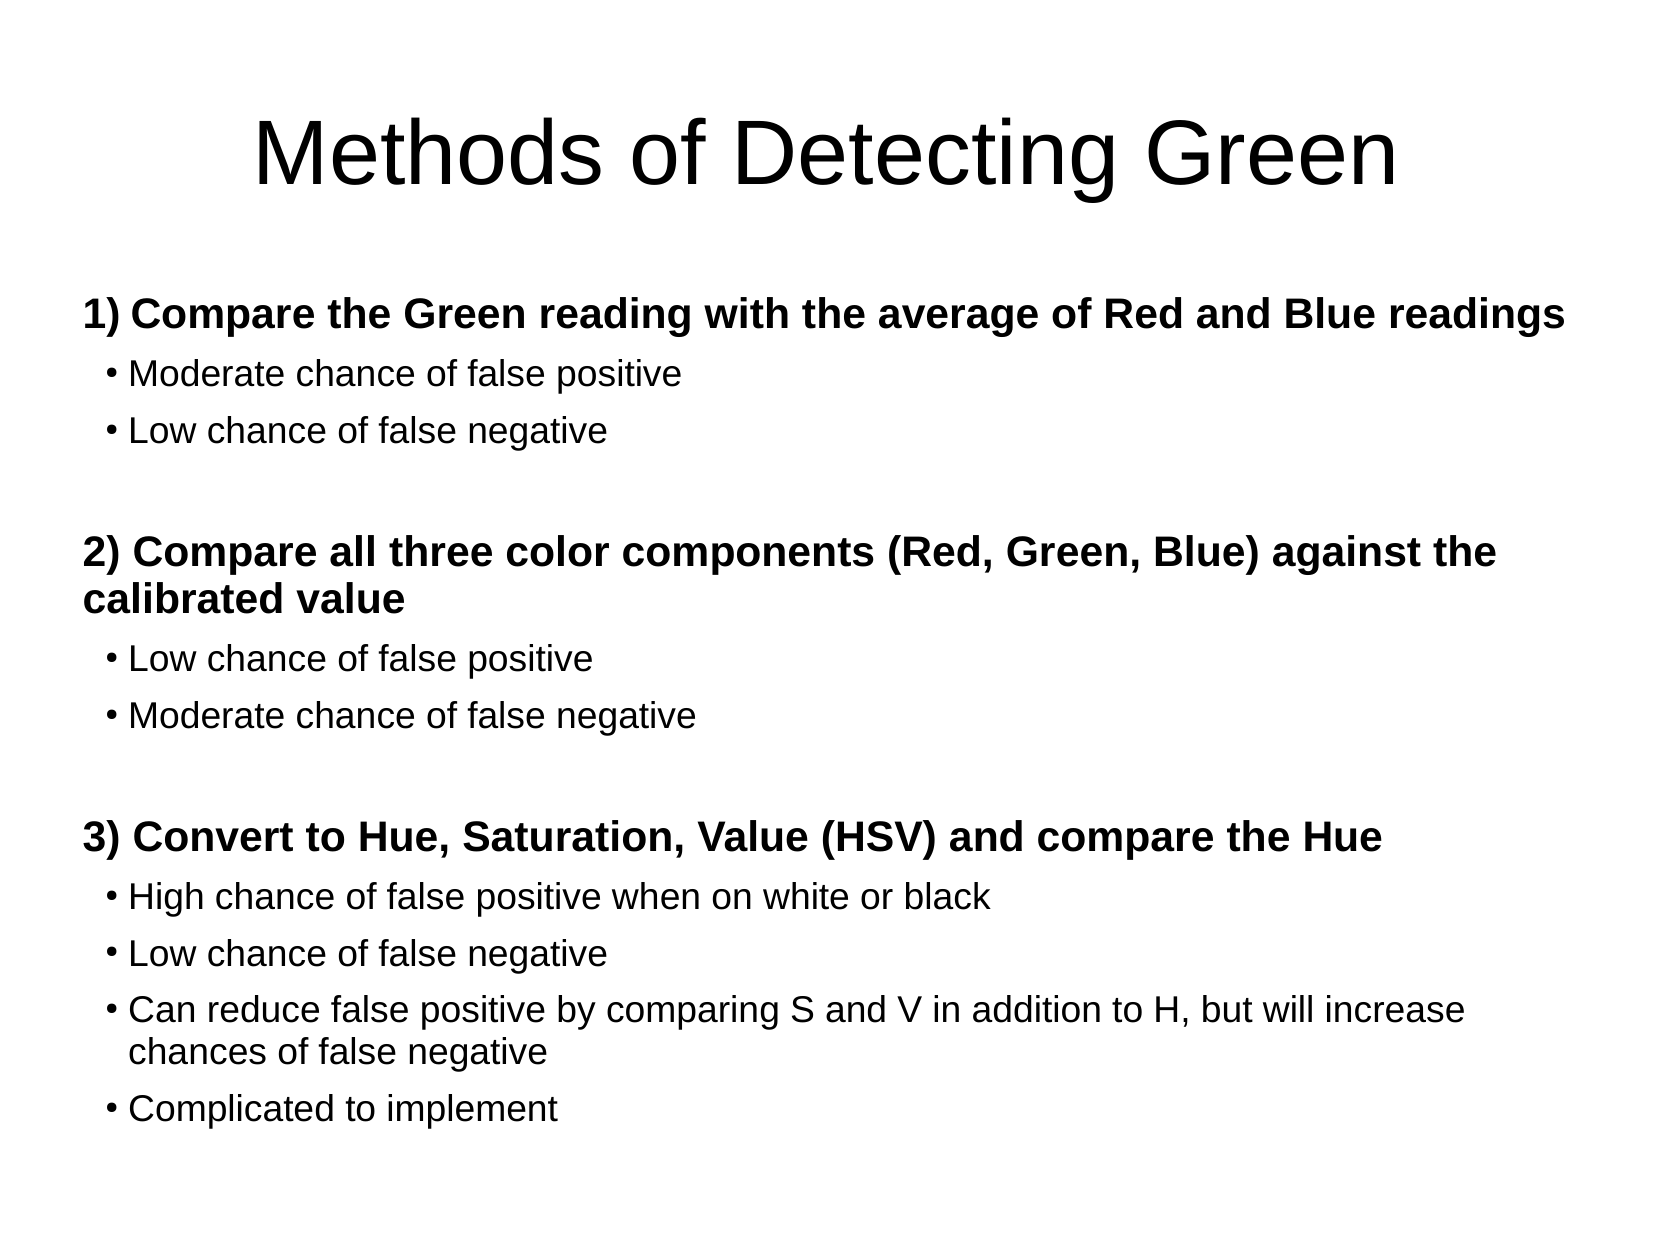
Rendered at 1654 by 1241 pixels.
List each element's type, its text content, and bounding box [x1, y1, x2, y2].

title Methods of Detecting Green [82, 49, 1571, 257]
list 1) Compare the Green reading with the average of Red and Blue readings Moderate chance of false positive Low chance of false negative 2) Compare all three color components (Red, Green, Blue) against the calibrated value Low chance of false positive Moderate chance of false negative 3) Convert to Hue, Saturation, Value (HSV) and compare the Hue High chance of false positive when on white or black Low chance of false negative Can reduce false positive by comparing S and V in addition to H, but will increase chances of false negative Complicated to implement [82, 290, 1571, 1171]
